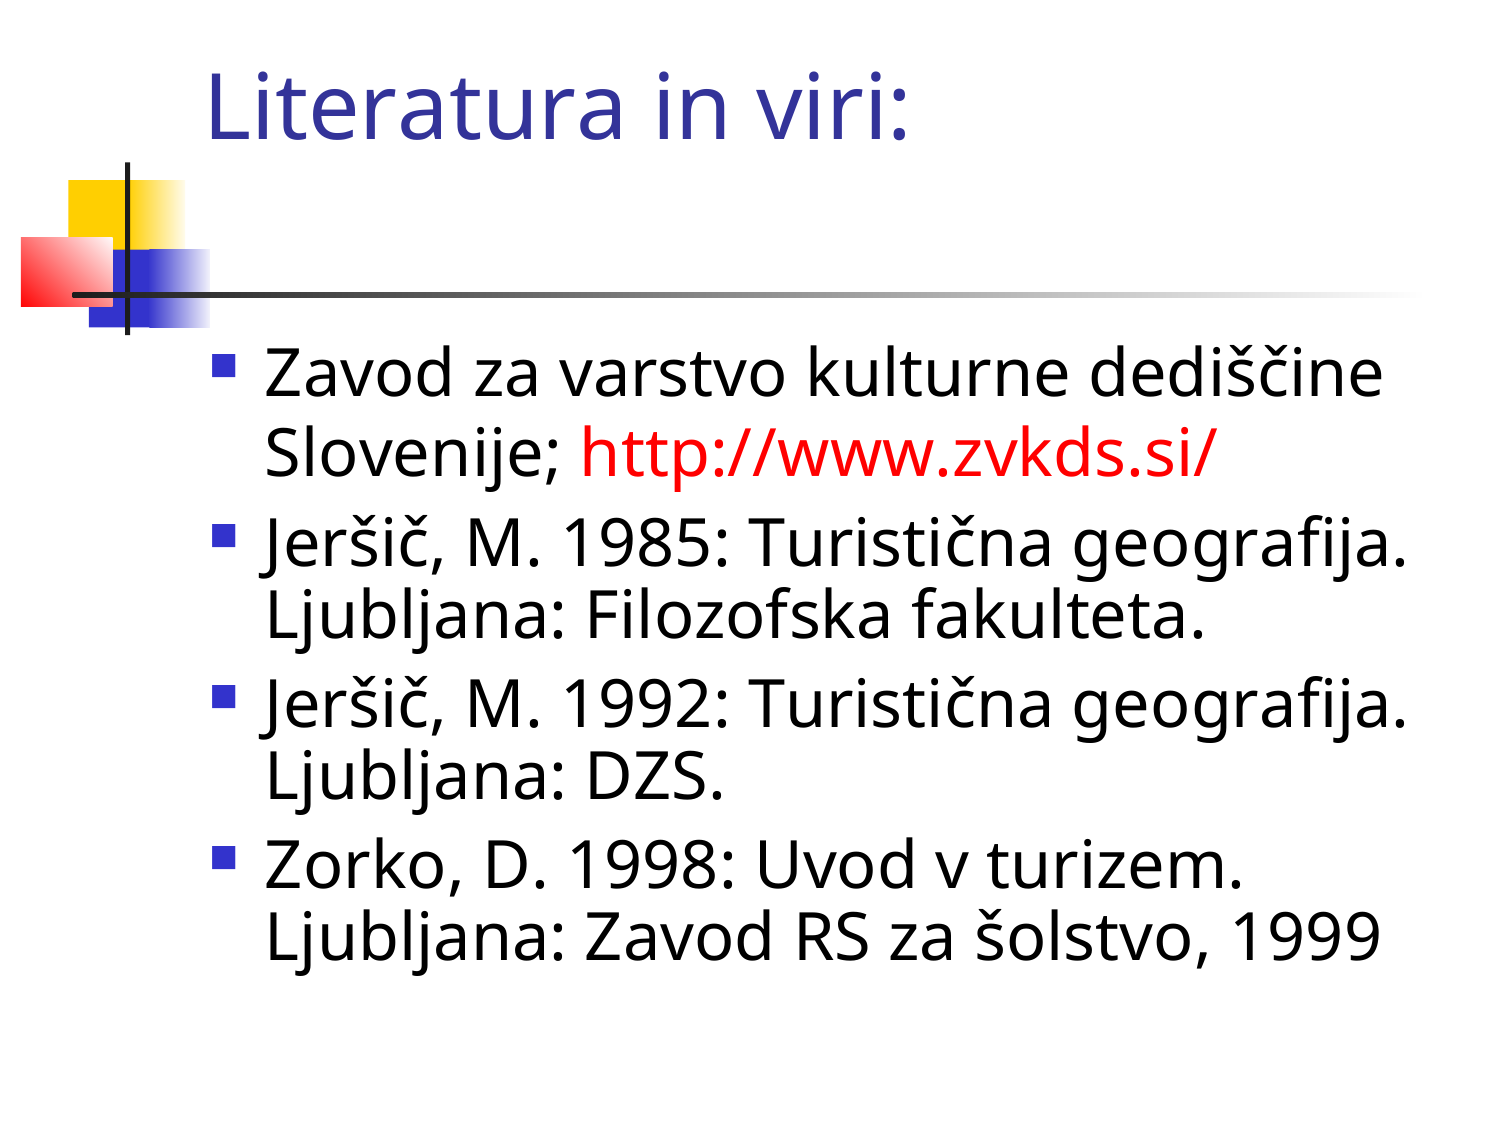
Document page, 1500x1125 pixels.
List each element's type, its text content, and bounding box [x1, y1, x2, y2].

title Literatura in viri: [188, 35, 1468, 276]
list Zavod za varstvo kulturne dediščine Slovenije; http://www.zvkds.si/ Jeršič, M. 1985: Turistična geografija. Ljubljana: Filozofska fakulteta. Jeršič, M. 1992: Turistična geografija. Ljubljana: DZS. Zorko, D. 1998: Uvod v turizem. Ljubljana: Zavod RS za šolstvo, 1999 [193, 331, 1469, 1007]
